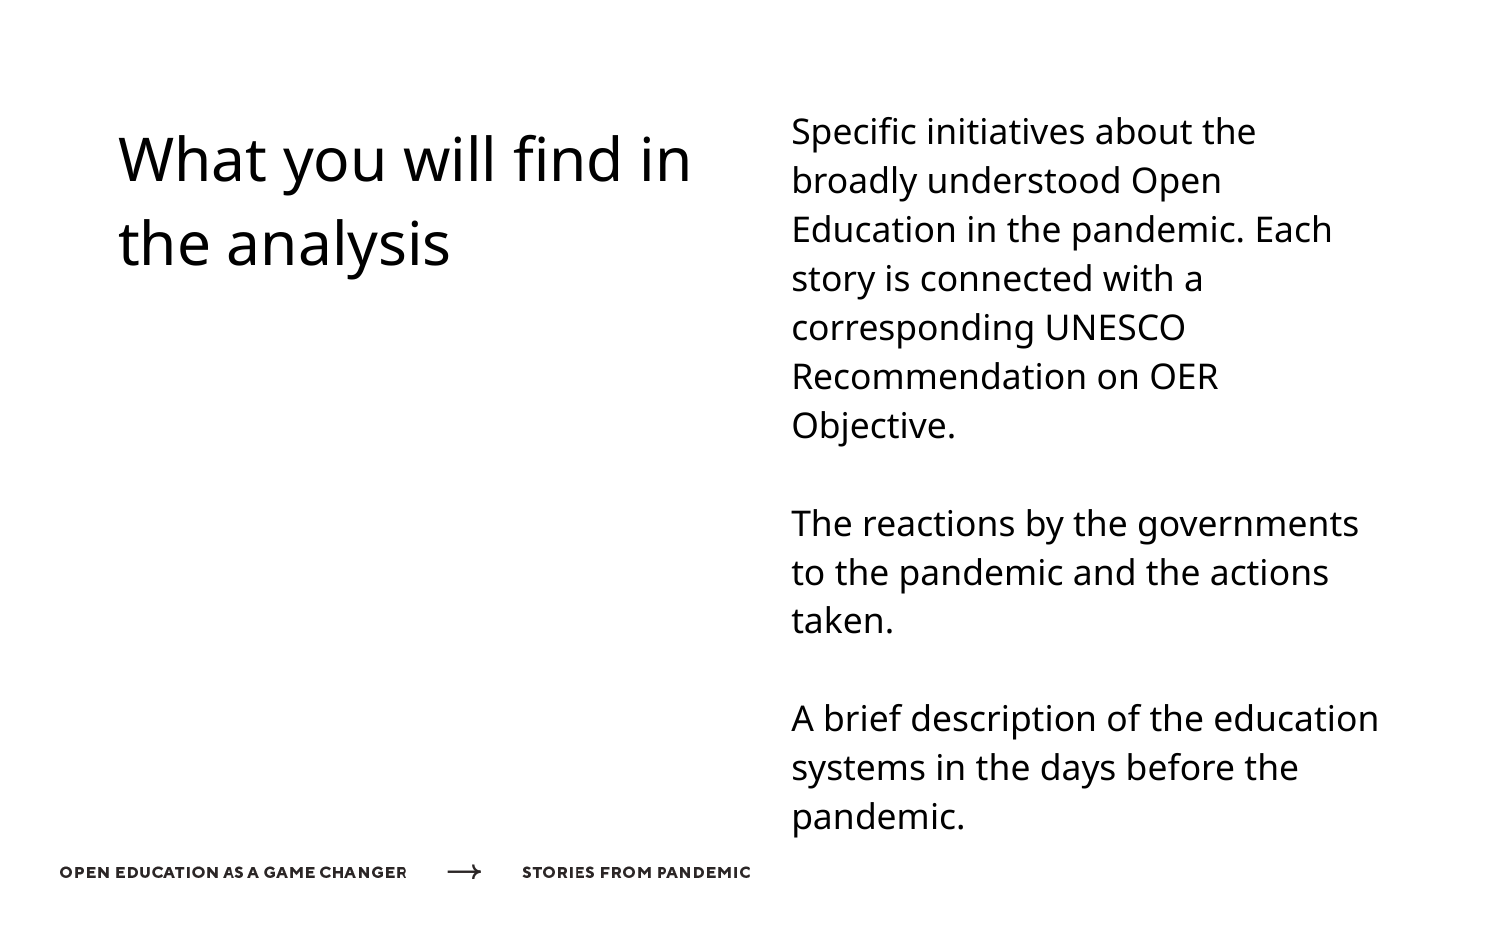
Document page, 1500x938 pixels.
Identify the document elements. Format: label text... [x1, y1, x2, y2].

picture [59, 799, 750, 879]
list Specific initiatives about the broadly understood Open Education in the pandemic. Each story is connected with a corresponding UNESCO Recommendation on OER Objective. The reactions by the governments to the pandemic and the actions taken. A brief description of the education systems in the days before the pandemic. [791, 103, 1382, 762]
list What you will find in the analysis [118, 110, 709, 770]
